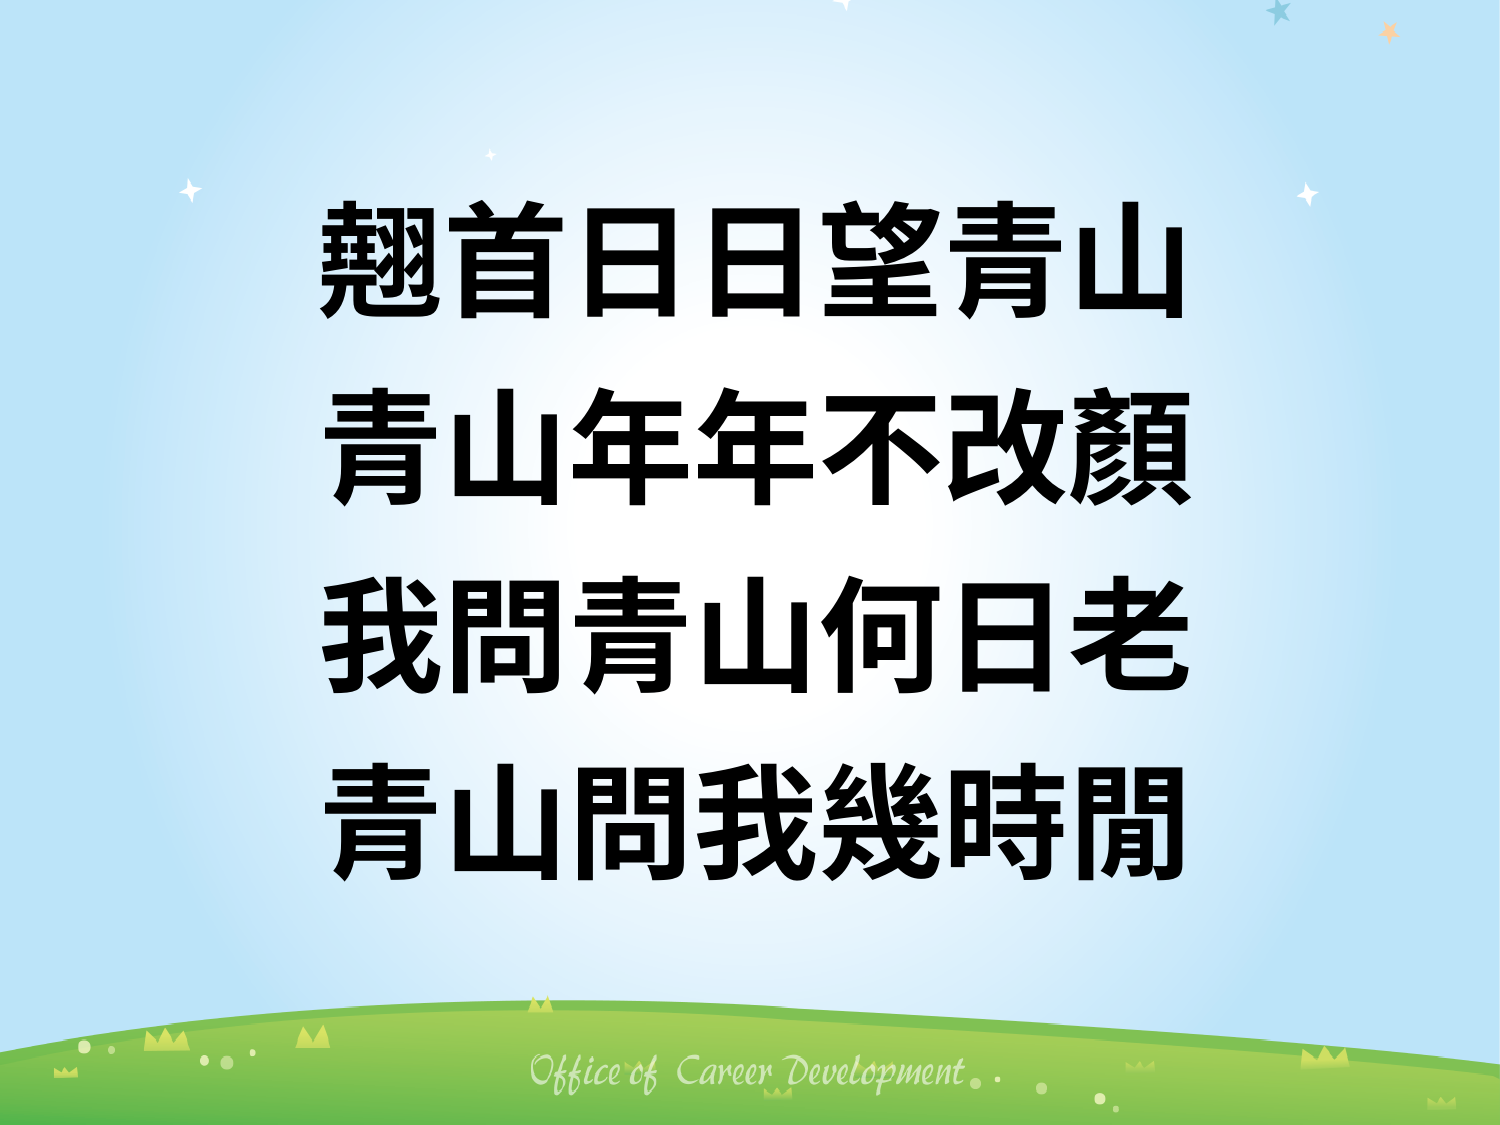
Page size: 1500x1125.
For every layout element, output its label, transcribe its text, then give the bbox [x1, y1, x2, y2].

text_box 翹首日日望青山 青山年年不改顏 我問青山何日老 青山問我幾時閒 [303, 137, 1209, 903]
picture [0, 0, 1500, 1125]
